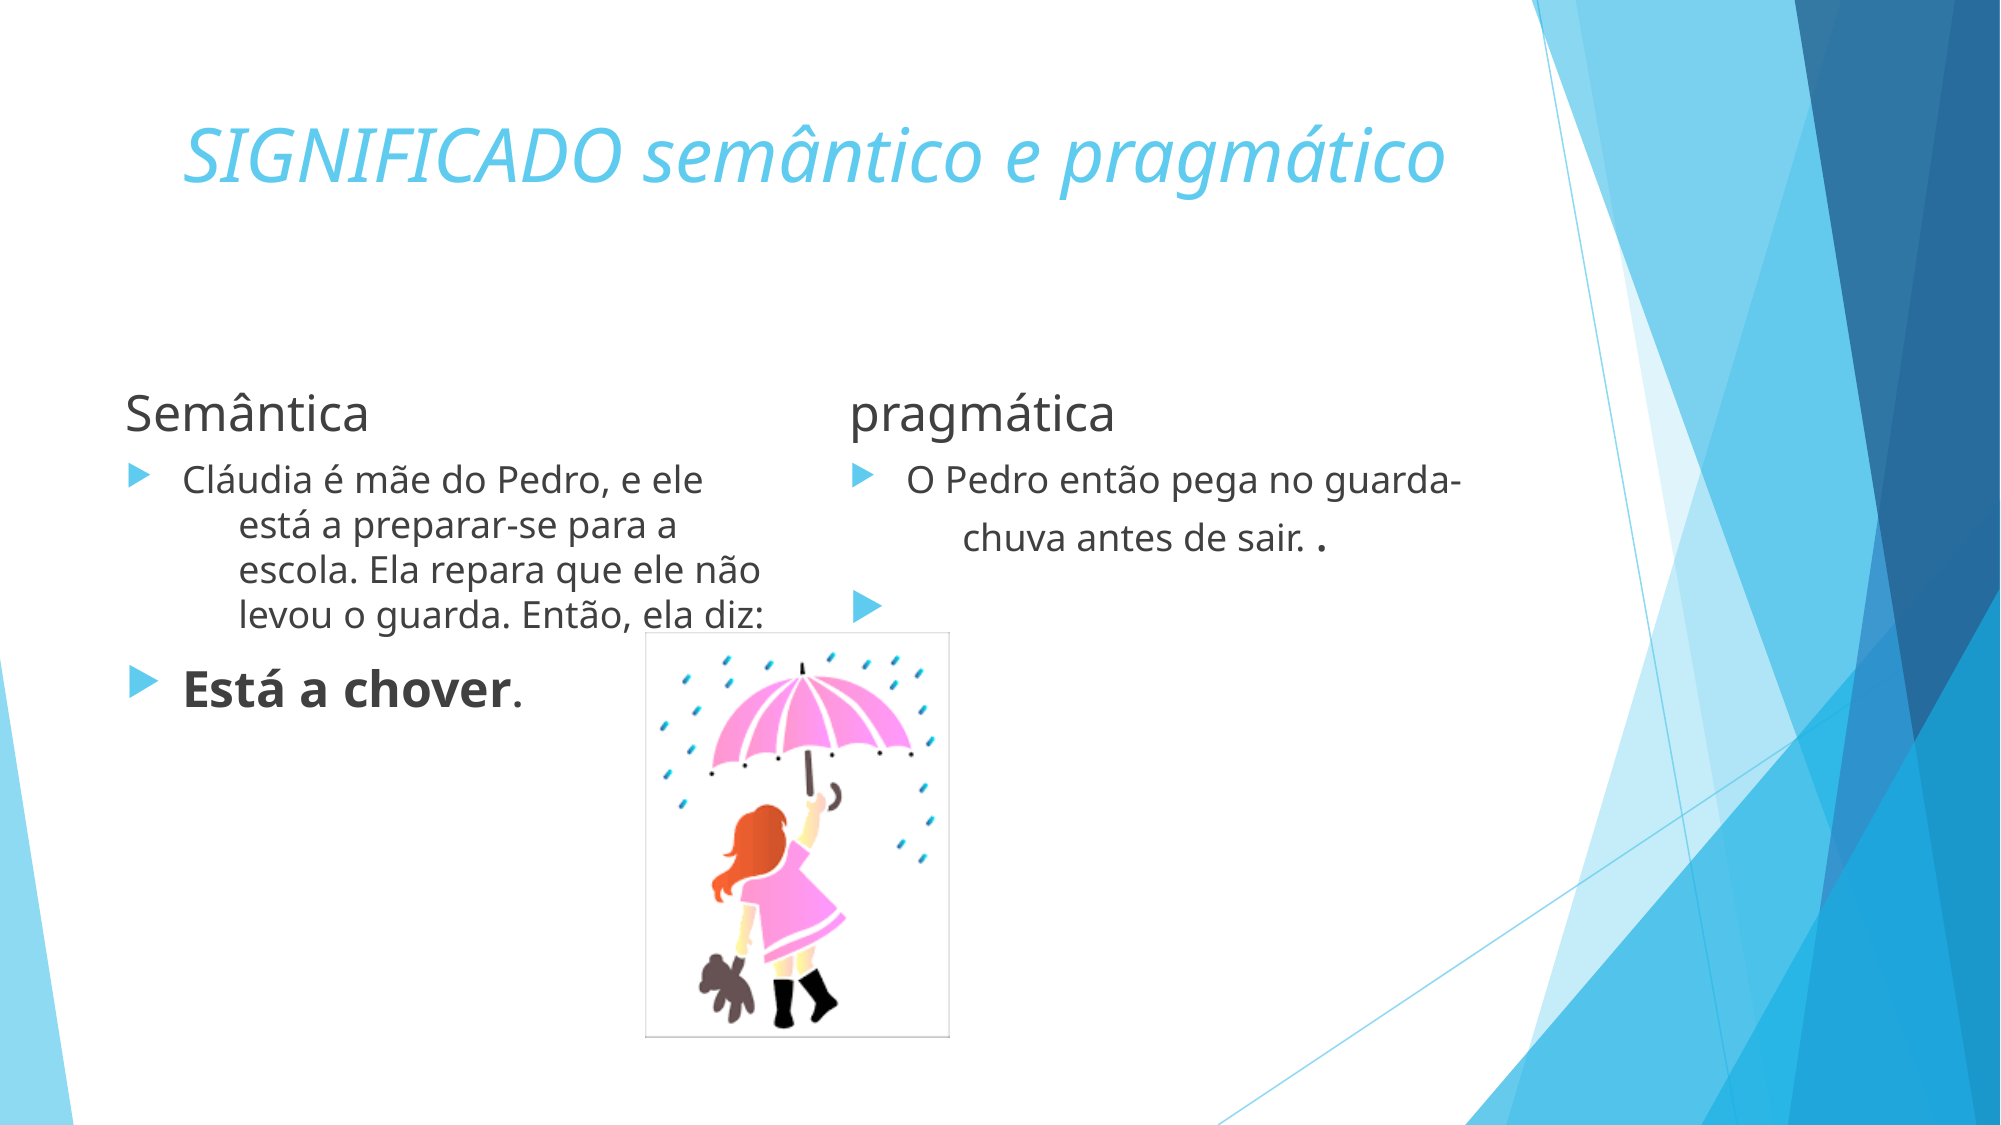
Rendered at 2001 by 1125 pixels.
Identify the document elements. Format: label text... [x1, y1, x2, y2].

list Cláudia é mãe do Pedro, e ele está a preparar-se para a escola. Ela repara que ele não levou o guarda. Então, ela diz: Está a chover. [110, 448, 798, 992]
list O Pedro então pega no guarda-chuva antes de sair. . [834, 448, 1522, 992]
picture [645, 632, 950, 1038]
list Semântica [110, 354, 798, 448]
title SIGNIFICADO semântico e pragmático [111, 99, 1522, 317]
list pragmática [834, 354, 1522, 448]
